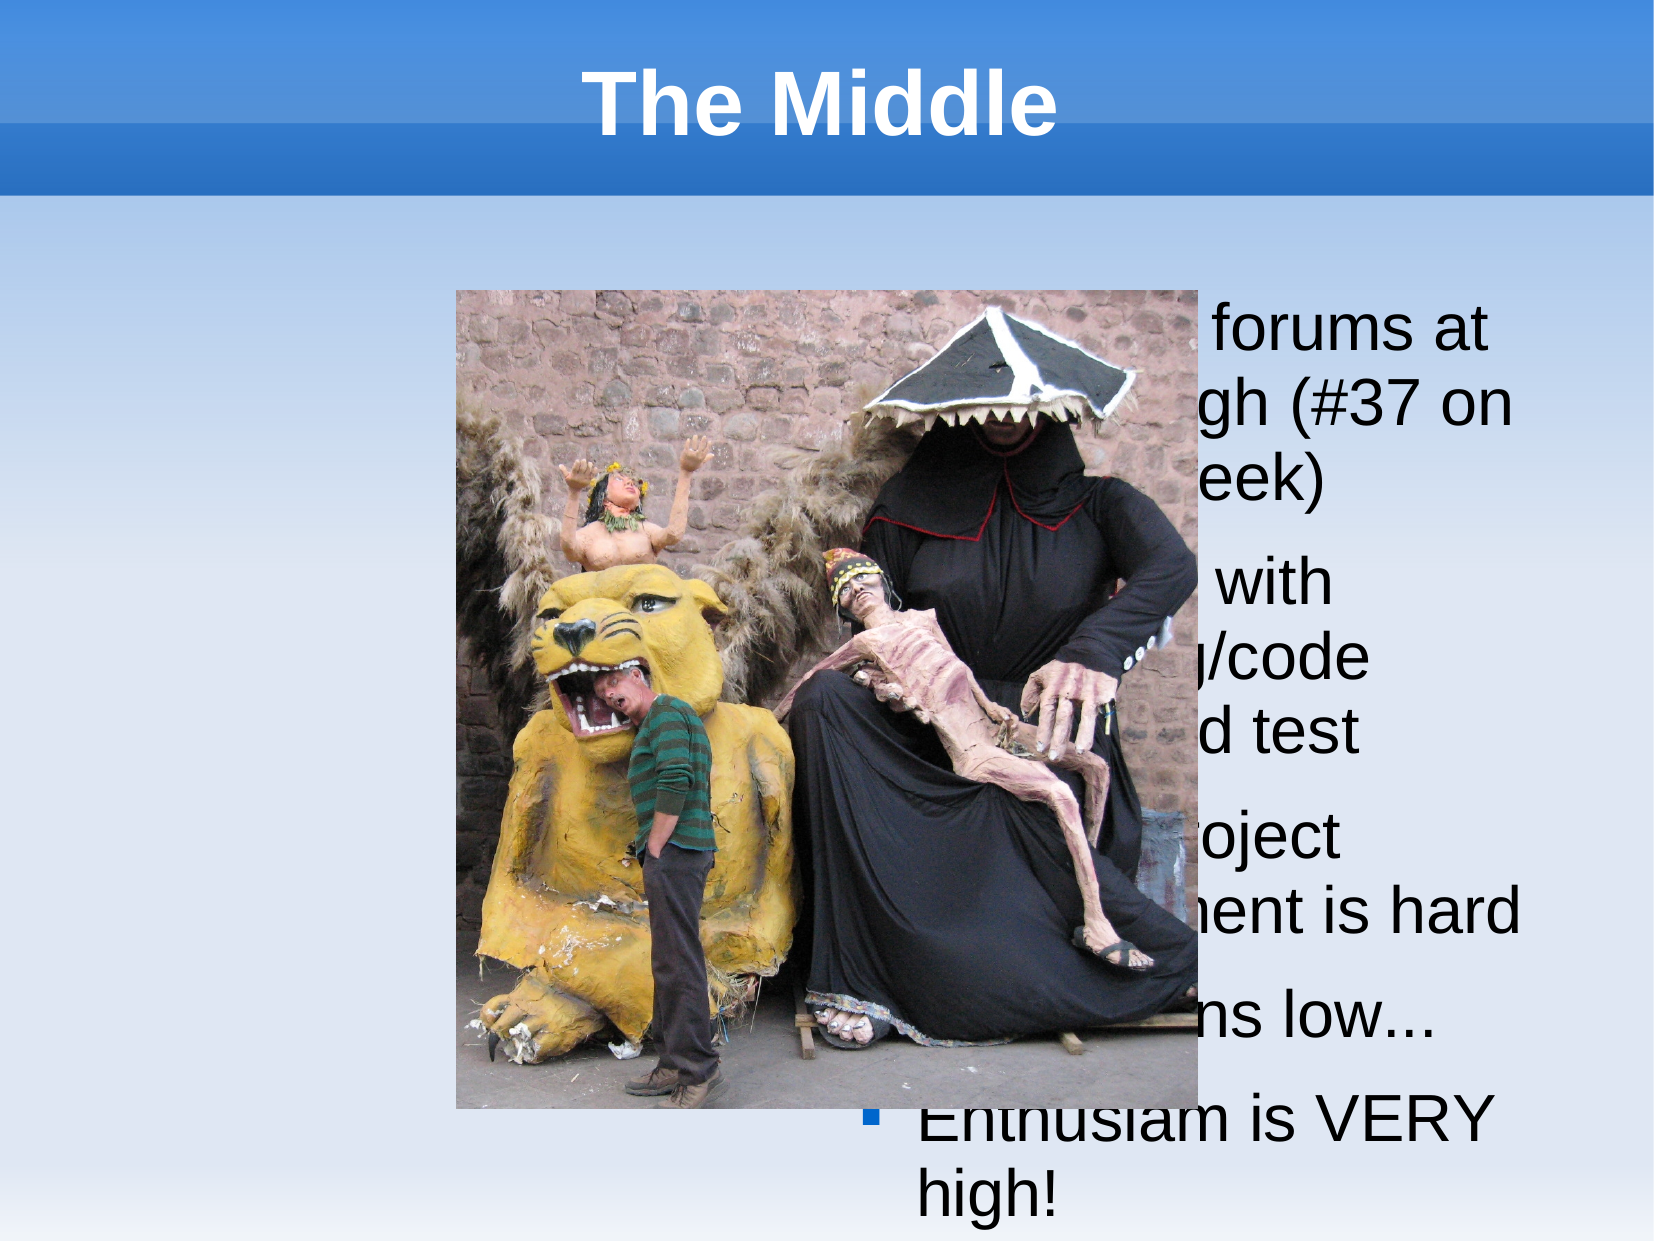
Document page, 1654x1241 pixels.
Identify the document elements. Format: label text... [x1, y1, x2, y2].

list Traffic on forums at all time high (#37 on SF one week) Struggles with branching/code merge and test Formal project management is hard Money runs low... Enthusiam is VERY high! [845, 290, 1572, 1231]
picture [0, 0, 1654, 1241]
title The Middle [76, 0, 1565, 208]
